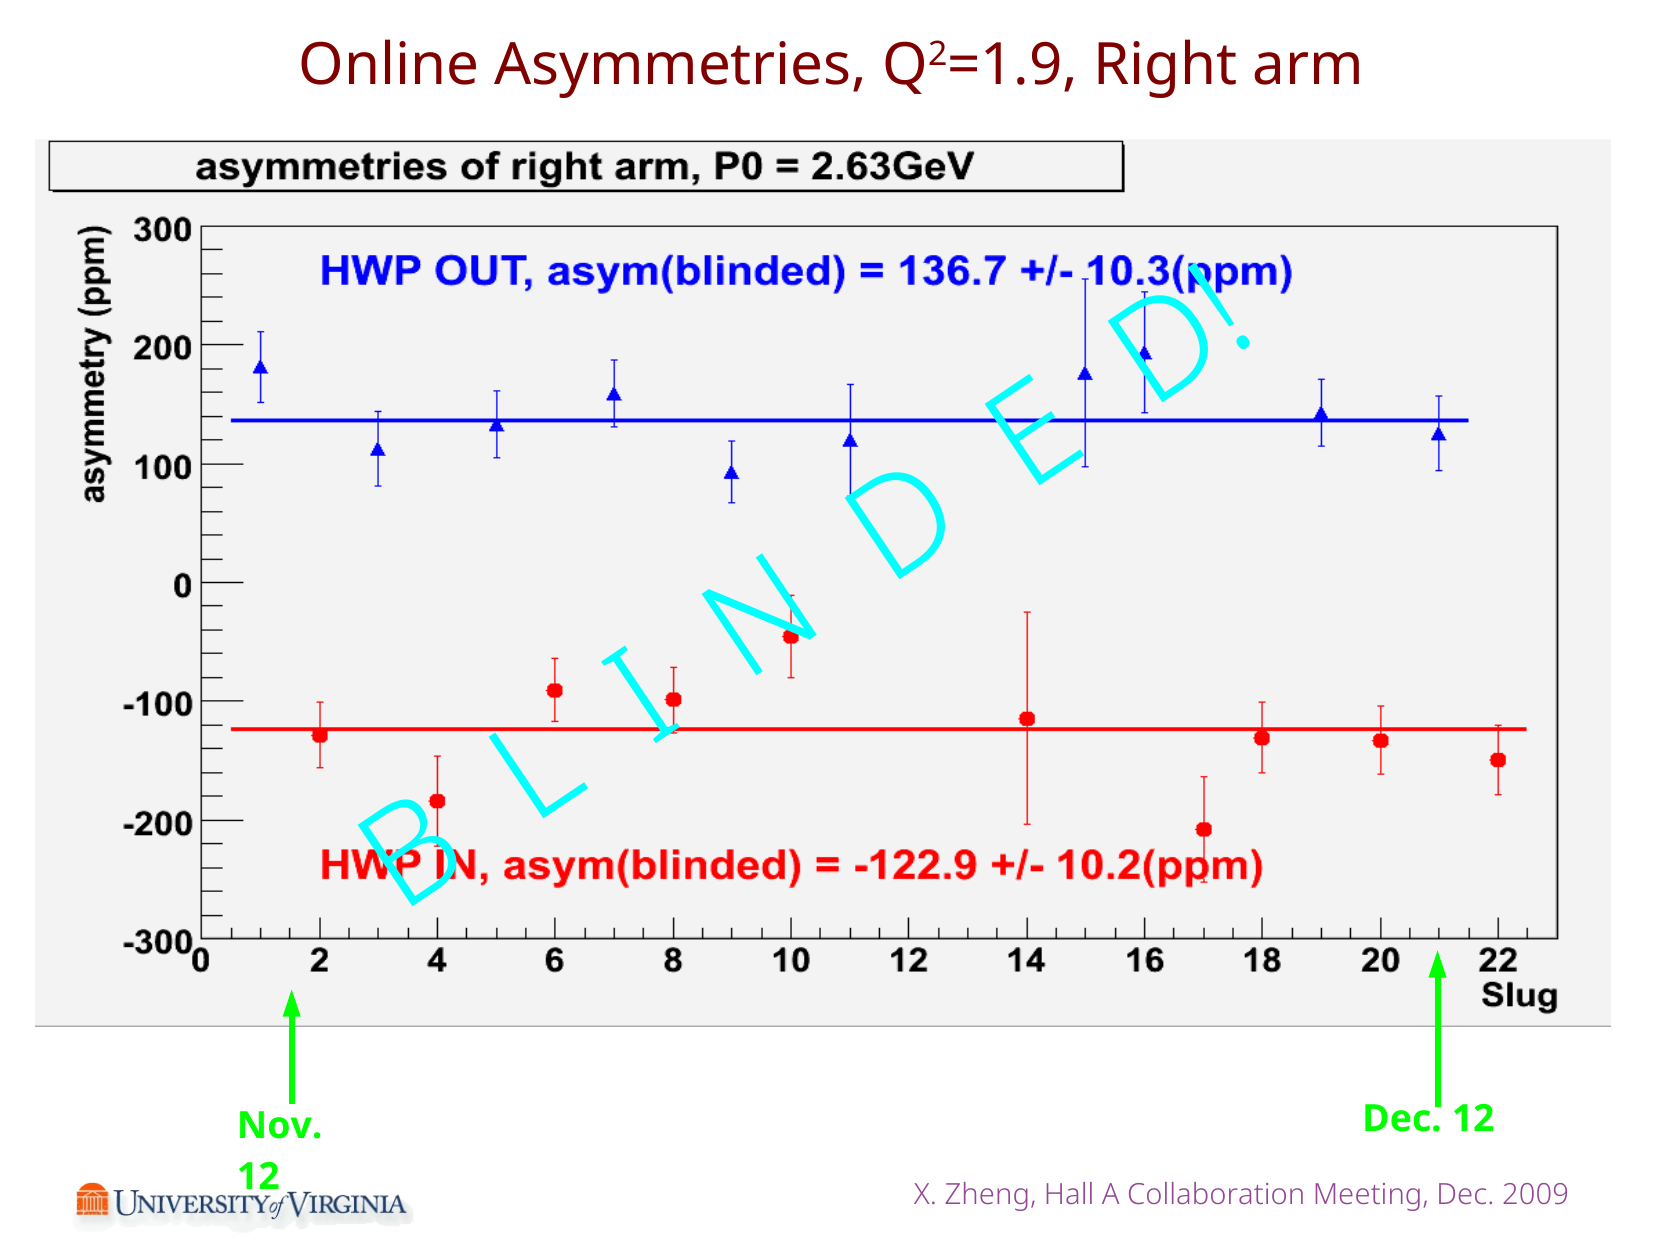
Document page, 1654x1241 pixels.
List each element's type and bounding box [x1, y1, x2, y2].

chart [269, 1118, 288, 1125]
chart [1391, 1111, 1409, 1117]
chart [1380, 1111, 1388, 1117]
chart [290, 1118, 298, 1125]
picture [35, 137, 1611, 1027]
chart [1414, 1111, 1430, 1117]
picture [53, 1165, 427, 1241]
chart [245, 1118, 254, 1125]
chart [1485, 1111, 1492, 1117]
chart [303, 1118, 311, 1125]
